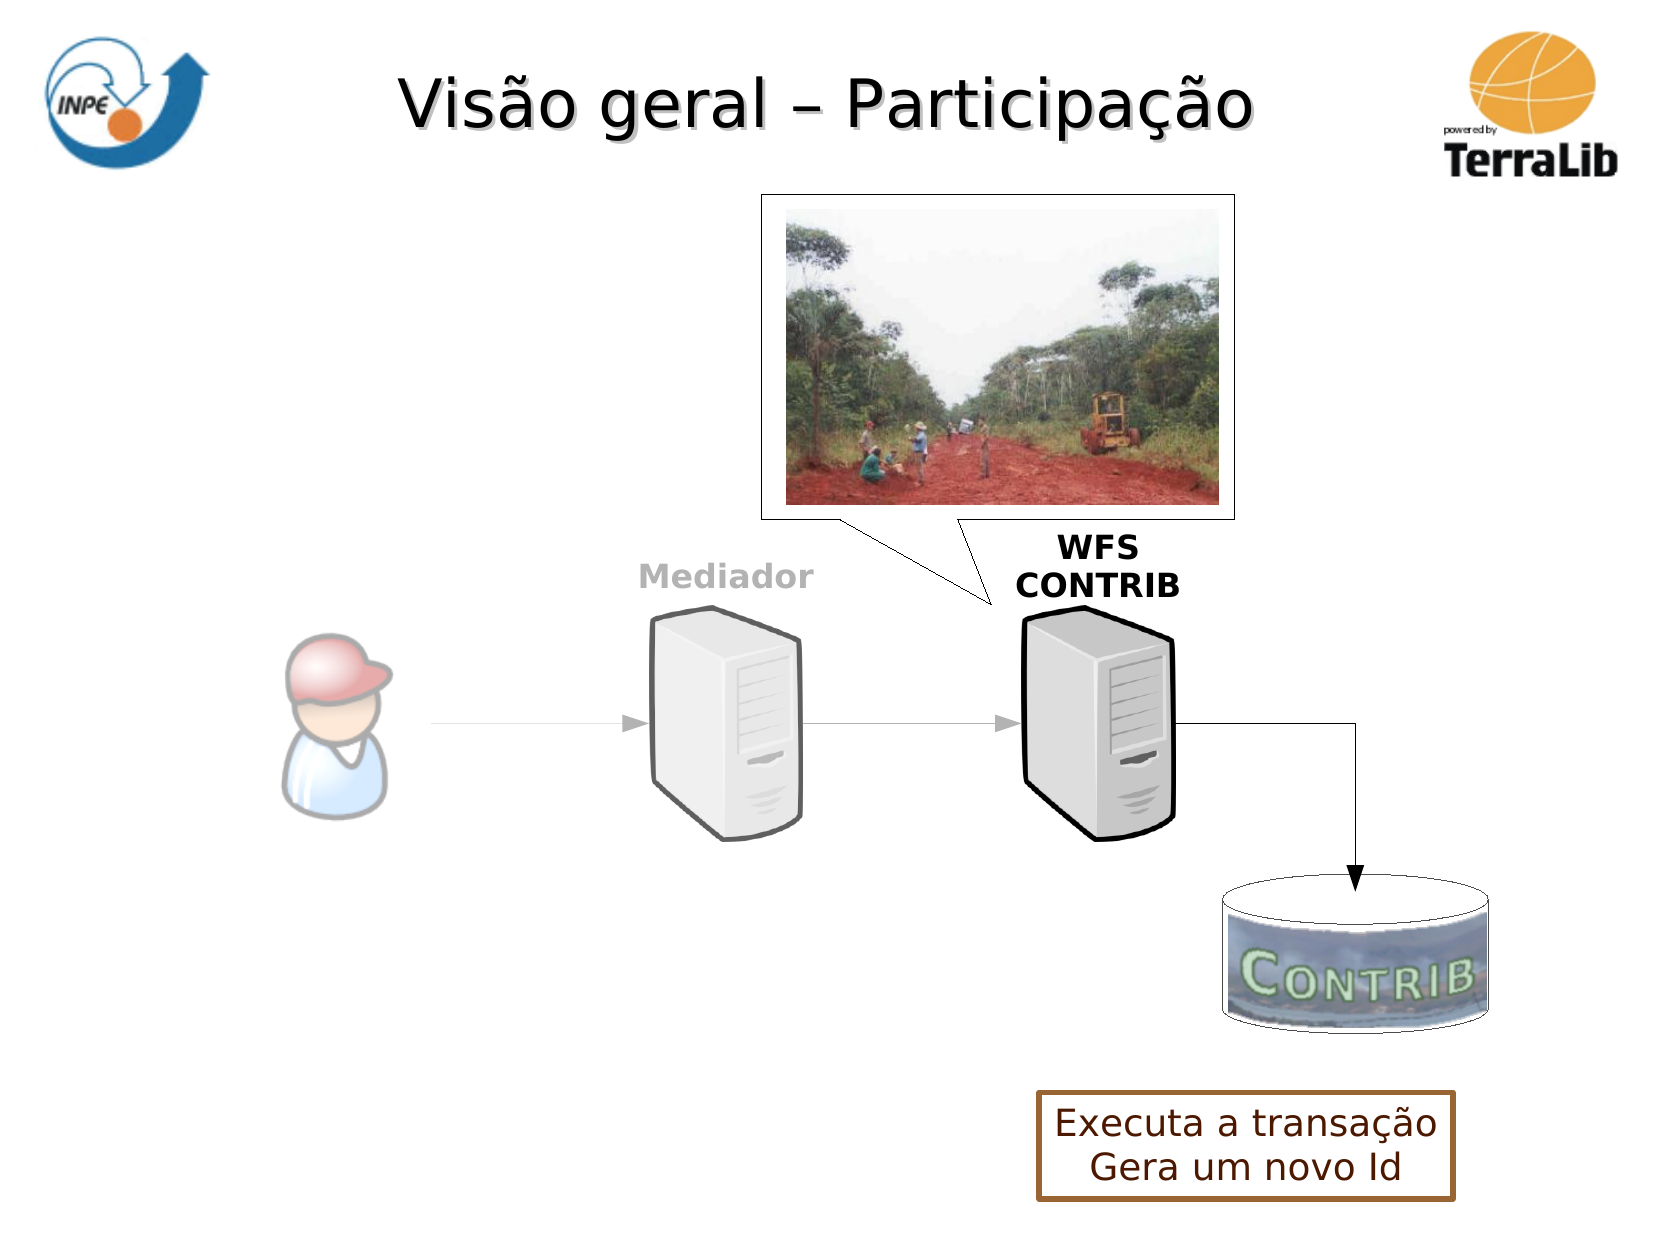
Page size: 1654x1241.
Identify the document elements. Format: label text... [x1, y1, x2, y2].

picture [1021, 605, 1176, 842]
picture [786, 209, 1219, 505]
picture [1228, 909, 1487, 1033]
picture [35, 29, 220, 178]
text_box Executa a transação Gera um novo Id [1039, 1092, 1453, 1199]
picture [649, 605, 803, 842]
text_box [1222, 874, 1489, 1016]
picture [1443, 29, 1619, 178]
picture [235, 625, 431, 822]
text_box [761, 194, 1235, 605]
title Visão geral – Participação [206, 33, 1447, 176]
